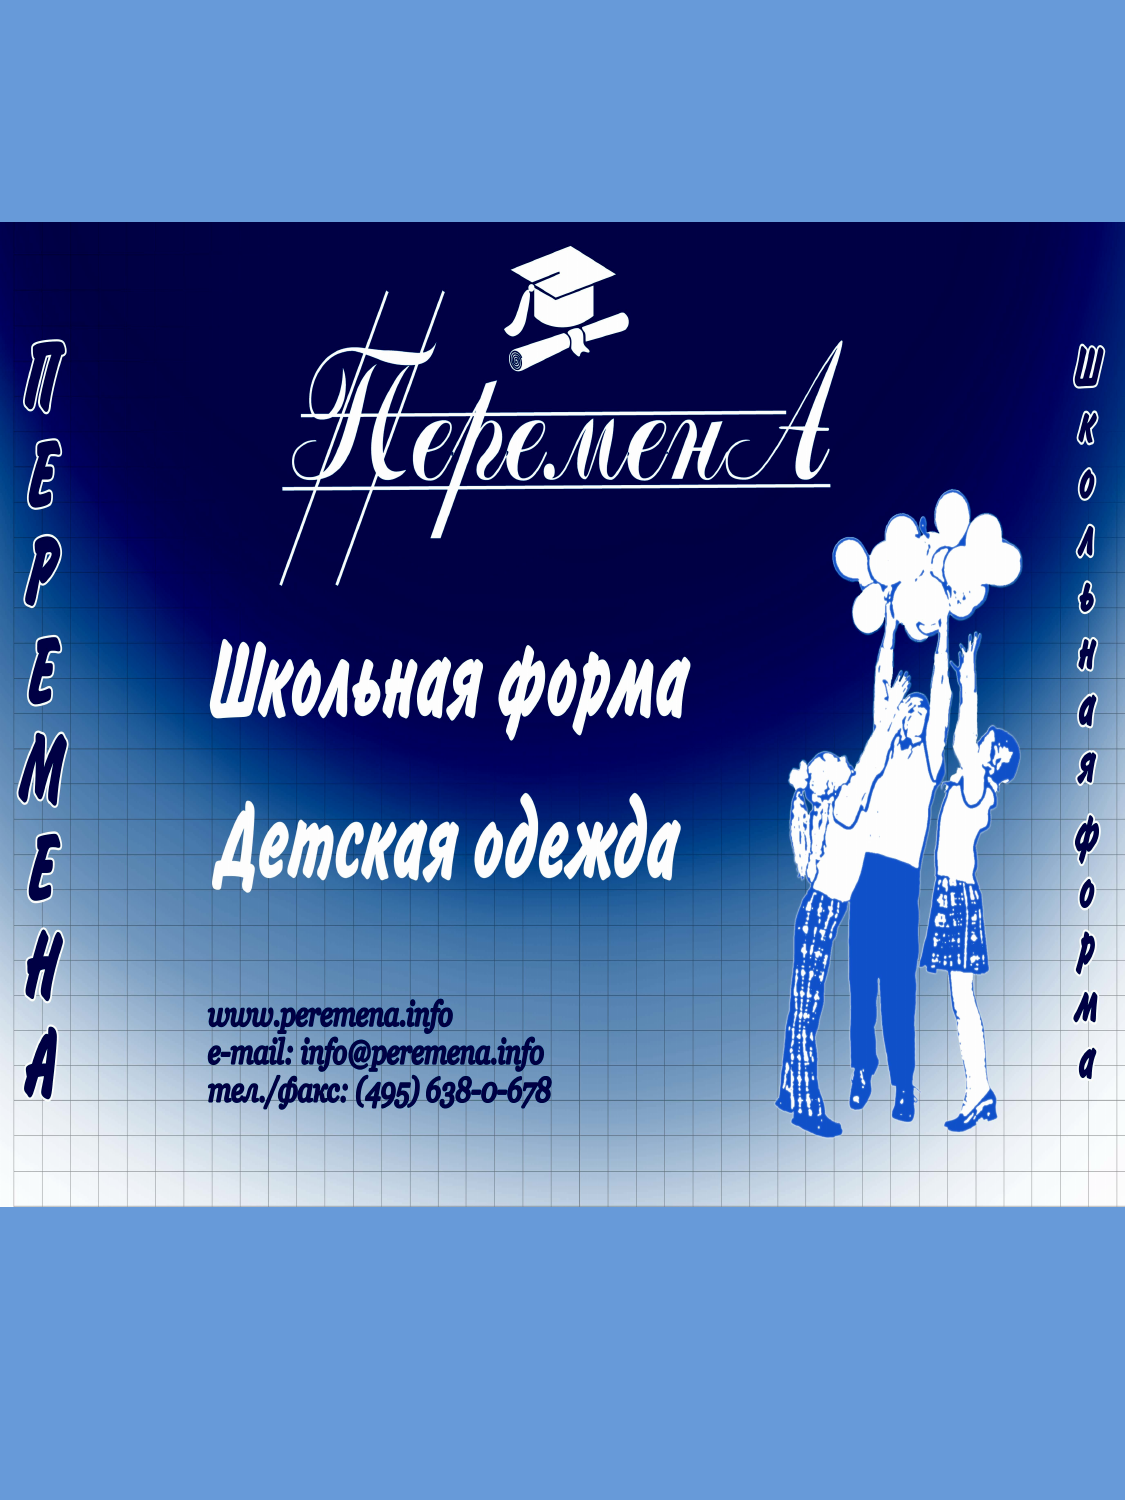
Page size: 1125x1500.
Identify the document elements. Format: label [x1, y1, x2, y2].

picture [0, 222, 1125, 1207]
